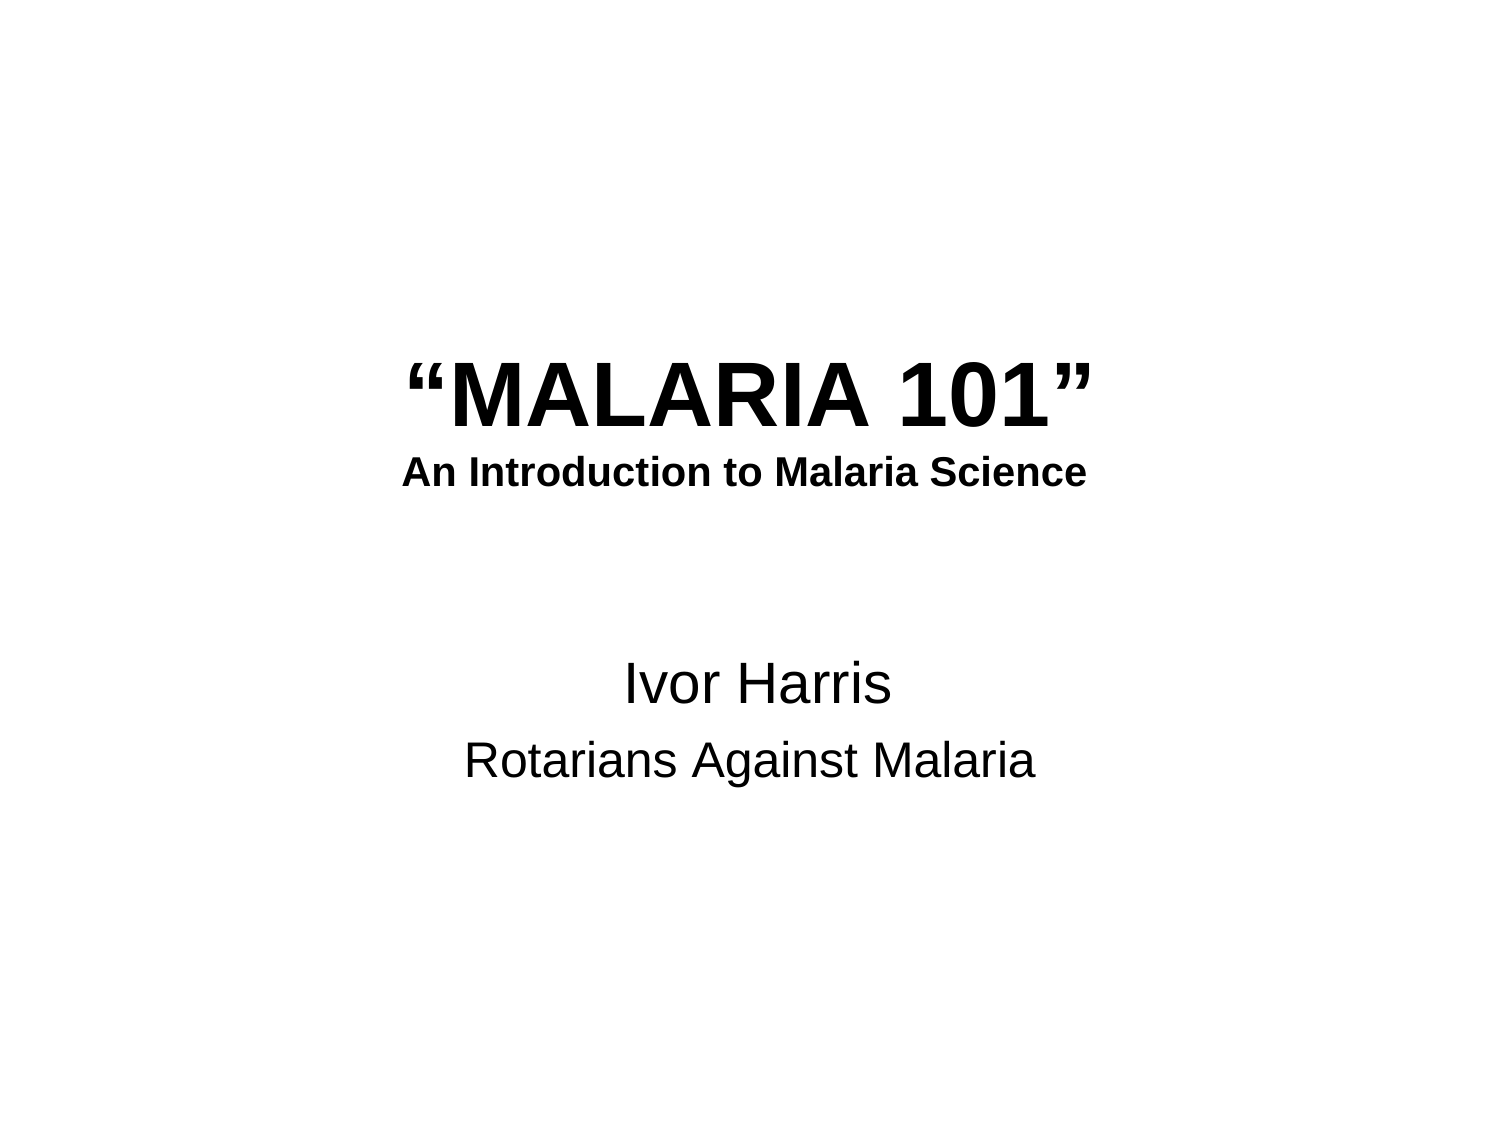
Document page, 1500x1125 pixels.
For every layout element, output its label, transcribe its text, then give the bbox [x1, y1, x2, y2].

text_box Ivor Harris Rotarians Against Malaria [225, 637, 1276, 925]
title “MALARIA 101” An Introduction to Malaria Science [112, 349, 1388, 591]
